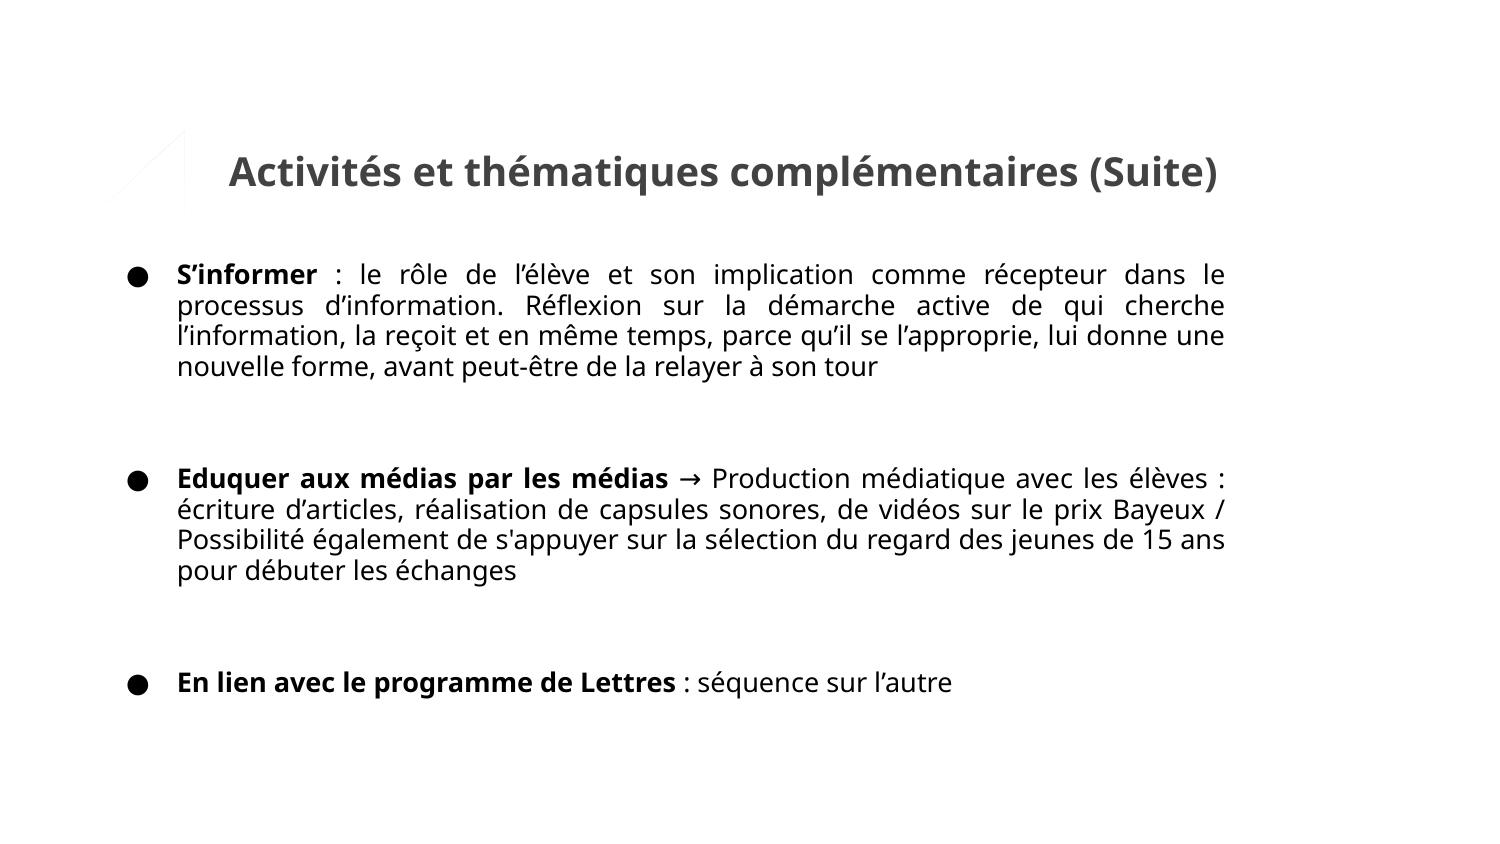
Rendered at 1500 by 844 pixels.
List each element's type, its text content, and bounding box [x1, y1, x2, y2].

title Activités et thématiques complémentaires (Suite) [213, 131, 1368, 295]
list S’informer : le rôle de l’élève et son implication comme récepteur dans le processus d’information. Réflexion sur la démarche active de qui cherche l’information, la reçoit et en même temps, parce qu’il se l’approprie, lui donne une nouvelle forme, avant peut-être de la relayer à son tour Eduquer aux médias par les médias → Production médiatique avec les élèves : écriture d’articles, réalisation de capsules sonores, de vidéos sur le prix Bayeux / Possibilité également de s'appuyer sur la sélection du regard des jeunes de 15 ans pour débuter les échanges En lien avec le programme de Lettres : séquence sur l’autre [86, 244, 1241, 662]
